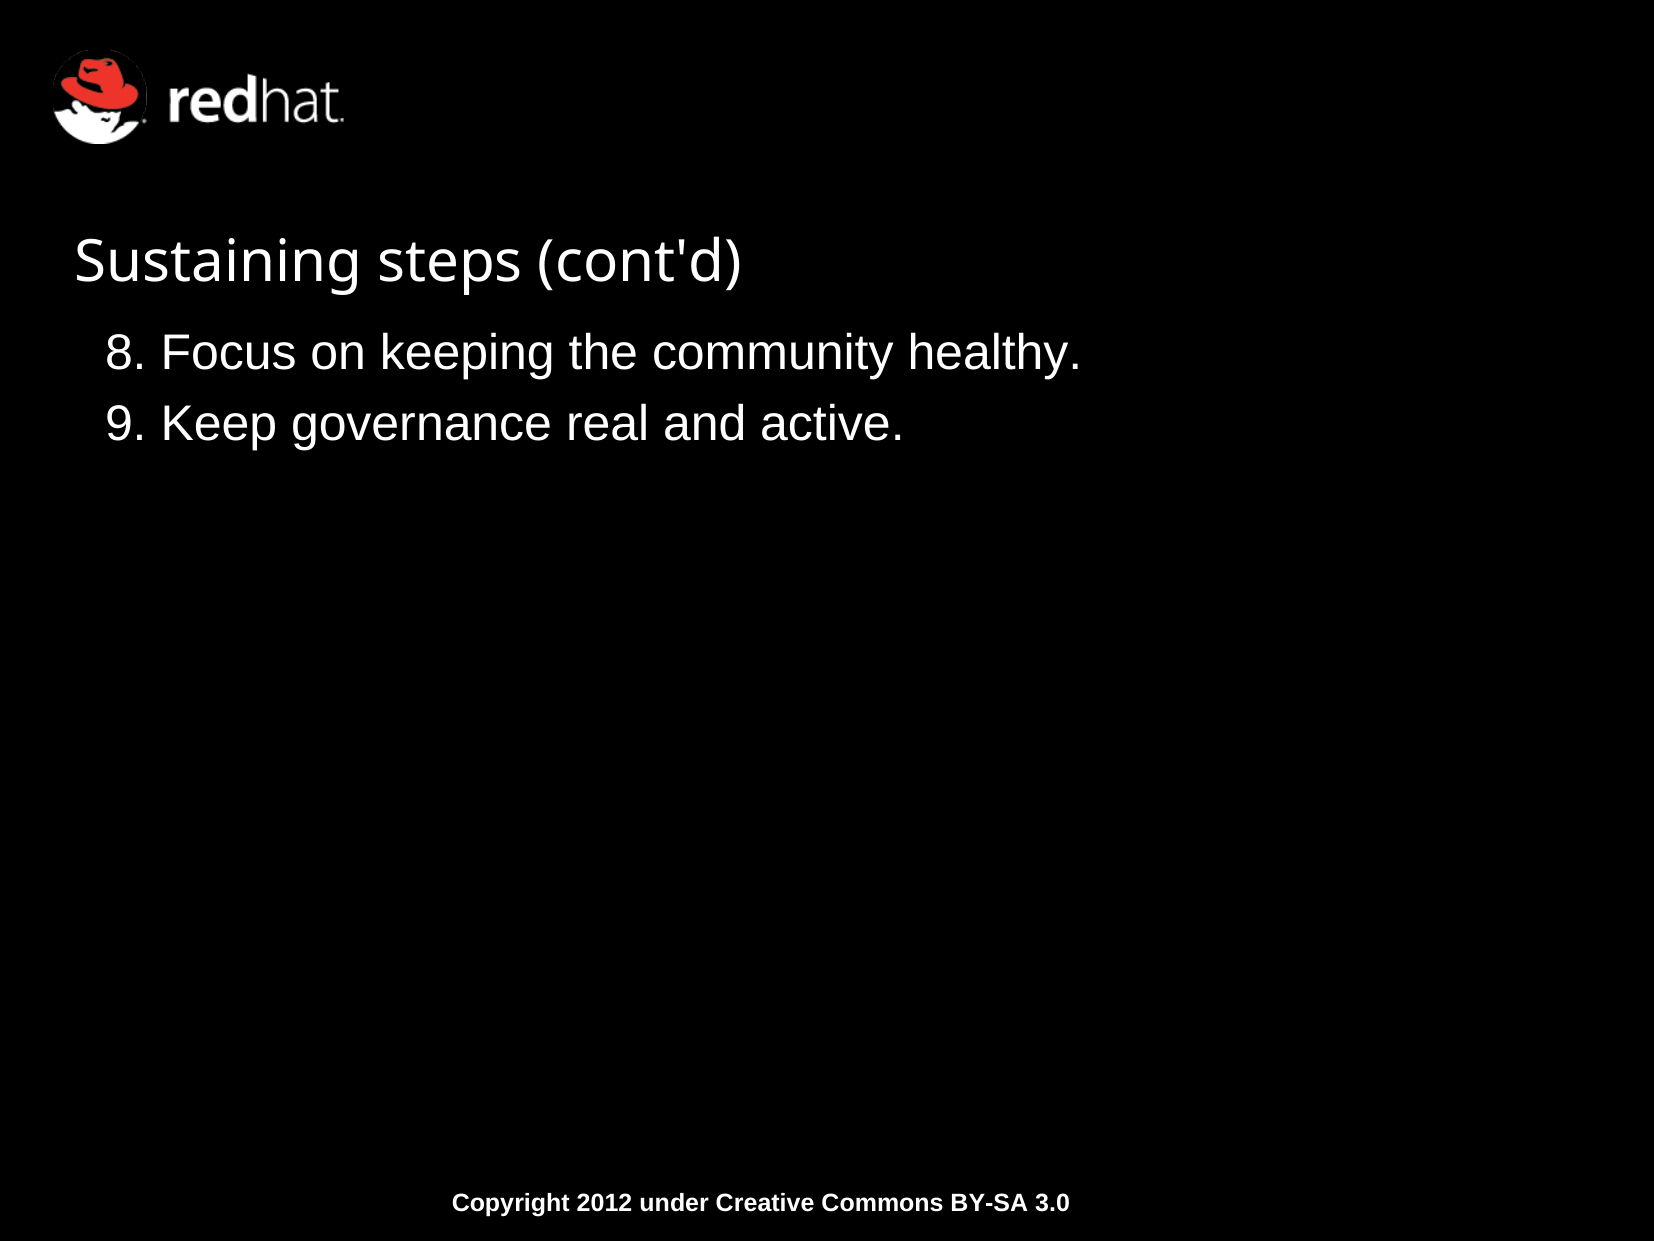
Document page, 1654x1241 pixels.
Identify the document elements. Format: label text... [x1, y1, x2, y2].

picture [52, 49, 345, 144]
list 8. Focus on keeping the community healthy. 9. Keep governance real and active. [77, 324, 1500, 1186]
title Sustaining steps (cont'd) [74, 199, 1506, 318]
